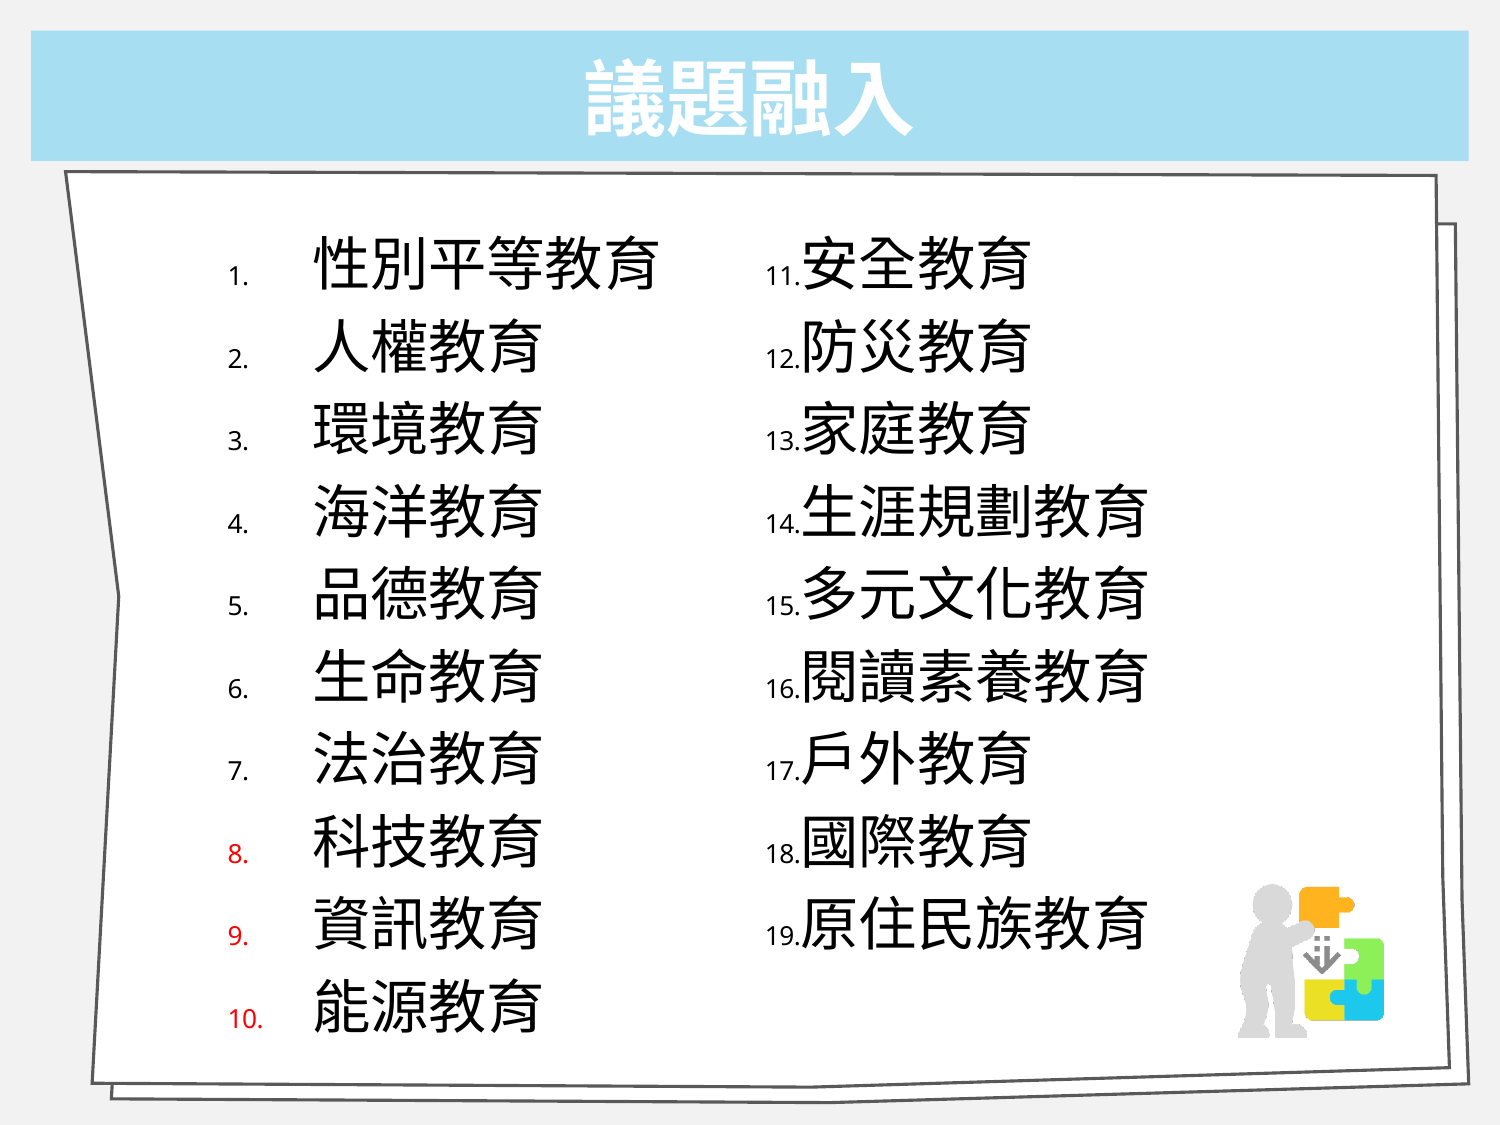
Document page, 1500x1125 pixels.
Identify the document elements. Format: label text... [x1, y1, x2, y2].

text_box [804, 965, 1469, 1103]
text_box 安全教育 防災教育 家庭教育 生涯規劃教育 多元文化教育 閱讀素養教育 戶外教育 國際教育 原住民族教育 [749, 219, 1500, 965]
picture [1236, 884, 1385, 1038]
slide_number <編號> [1059, 1086, 1397, 1103]
text_box 議題融入 [31, 30, 1469, 161]
text_box 性別平等教育 人權教育 環境教育 海洋教育 品德教育 生命教育 法治教育 科技教育 資訊教育 能源教育 [212, 219, 804, 1125]
text_box [65, 171, 1437, 1100]
